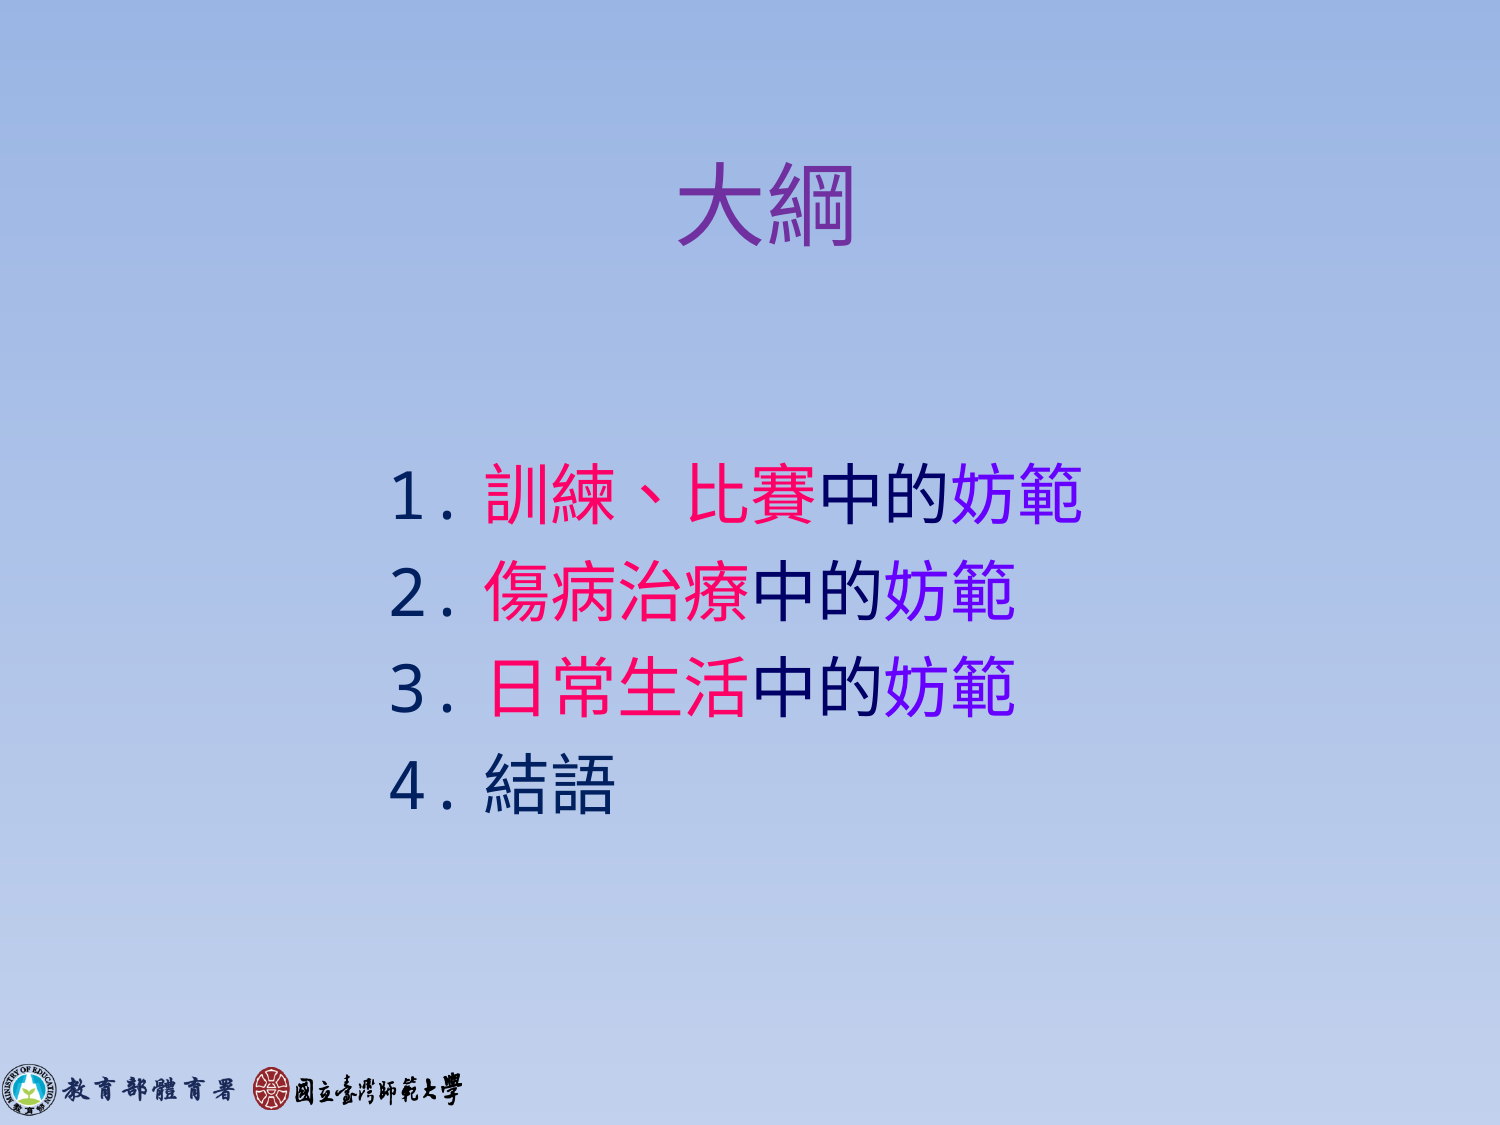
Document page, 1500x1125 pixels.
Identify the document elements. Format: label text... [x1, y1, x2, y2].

picture [253, 1067, 462, 1110]
text_box 1.訓練、比賽中的妨範 2.傷病治療中的妨範 3.日常生活中的妨範 4.結語 [210, 445, 1261, 552]
picture [0, 1051, 243, 1125]
title 大綱 [128, 82, 1404, 324]
